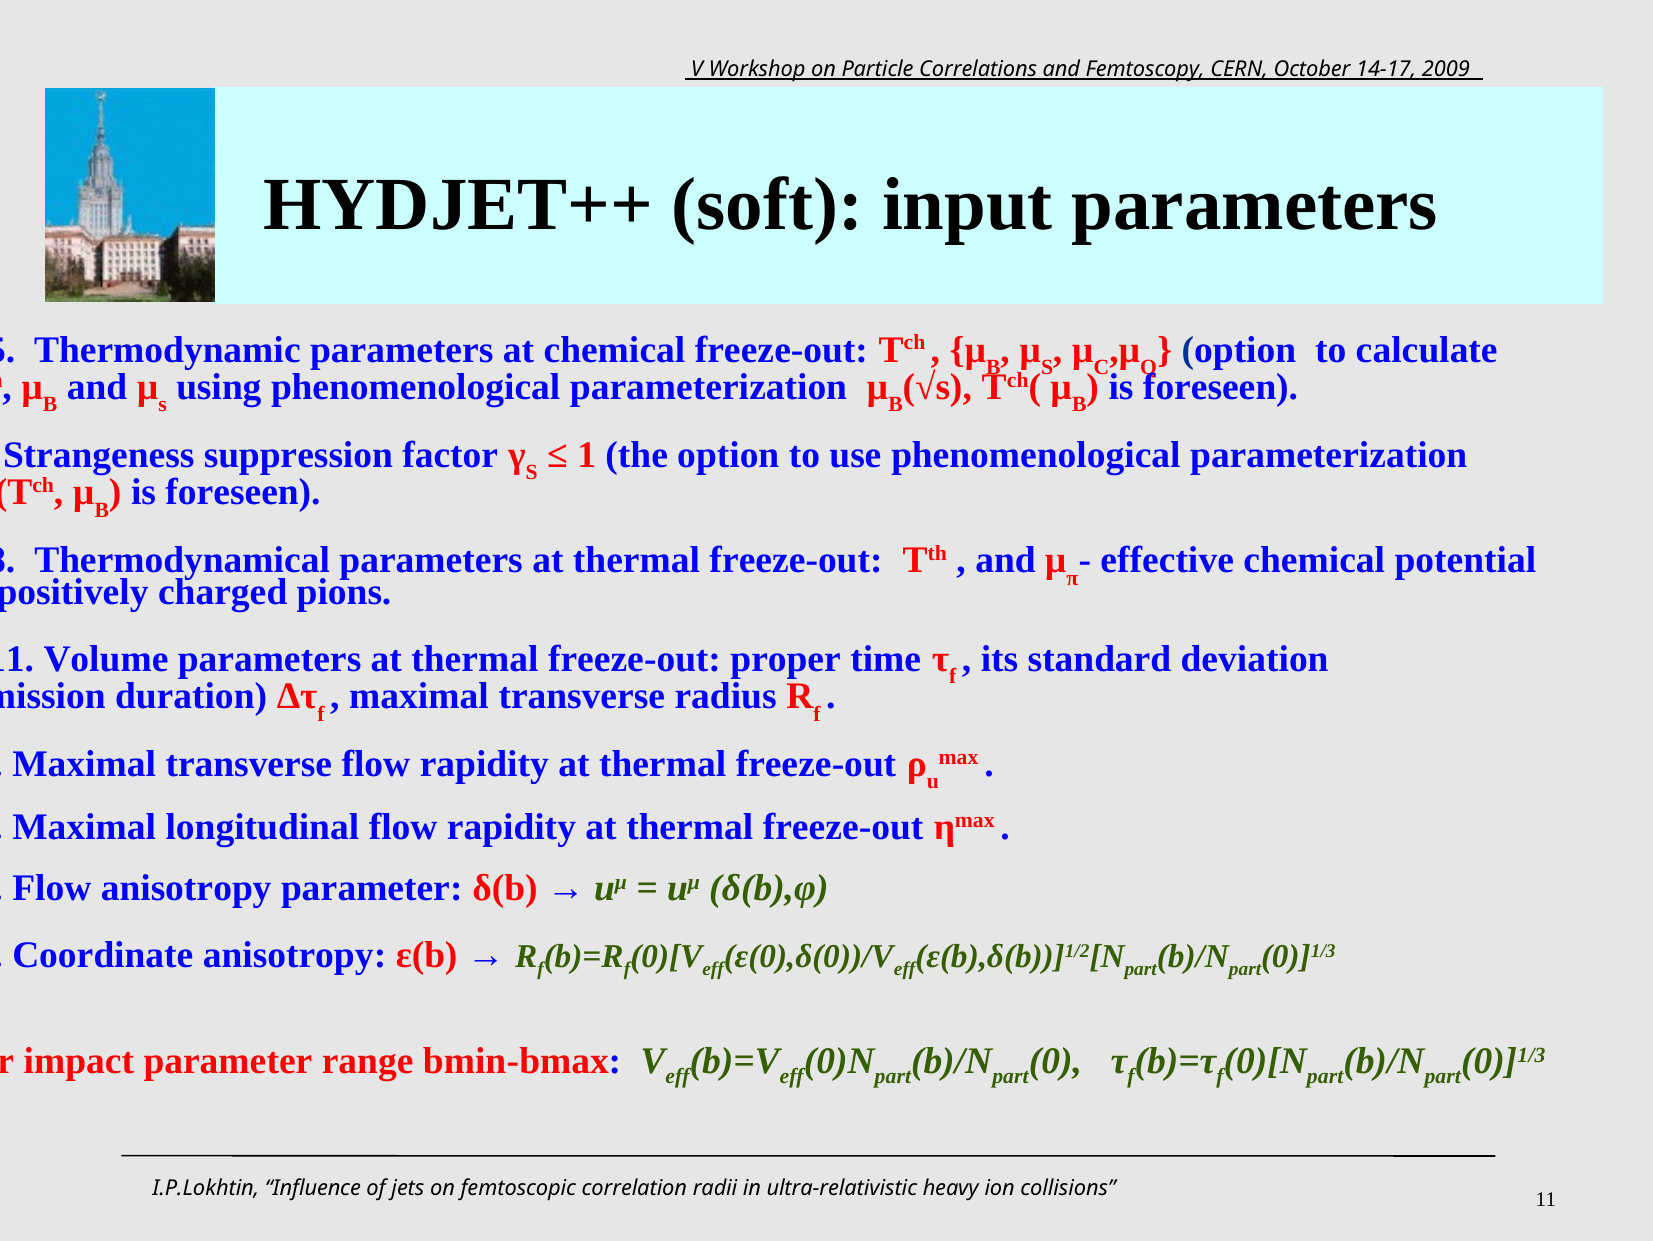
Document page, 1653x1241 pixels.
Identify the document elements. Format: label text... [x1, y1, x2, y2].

title HYDJET++ (soft): input parameters [102, 88, 1506, 311]
picture [45, 90, 102, 302]
text_box 1-5. Thermodynamic parameters at chemical freeze-out: Tch , {µB, µS, µC,µQ} (option to calculate Tch, µB and µs using phenomenological parameterization µB(√s), Tch( µB) is foreseen). 6. Strangeness suppression factor γS ≤ 1 (the option to use phenomenological parameterization γS (Tch, µB) is foreseen). 7-8. Thermodynamical parameters at thermal freeze-out: Tth , and µπ- effective chemical potential of positively charged pions. 9-11. Volume parameters at thermal freeze-out: proper time τf , its standard deviation (emission duration) Δτf , maximal transverse radius Rf . 12. Maximal transverse flow rapidity at thermal freeze-out ρumax . 13. Maximal longitudinal flow rapidity at thermal freeze-out ηmax . 14. Flow anisotropy parameter: δ(b) → uμ = uμ (δ(b),φ)‏ 15. Coordinate anisotropy: ε(b) → Rf(b)=Rf(0)[Veff(ε(0),δ(0))/Veff(ε(b),δ(b))]1/2[Npart(b)/Npart(0)]1/3 For impact parameter range bmin-bmax: Veff(b)=Veff(0)Npart(b)/Npart(0), τf(b)=τf(0)[Npart(b)/Npart(0)]1/3 [0, 324, 1653, 1093]
